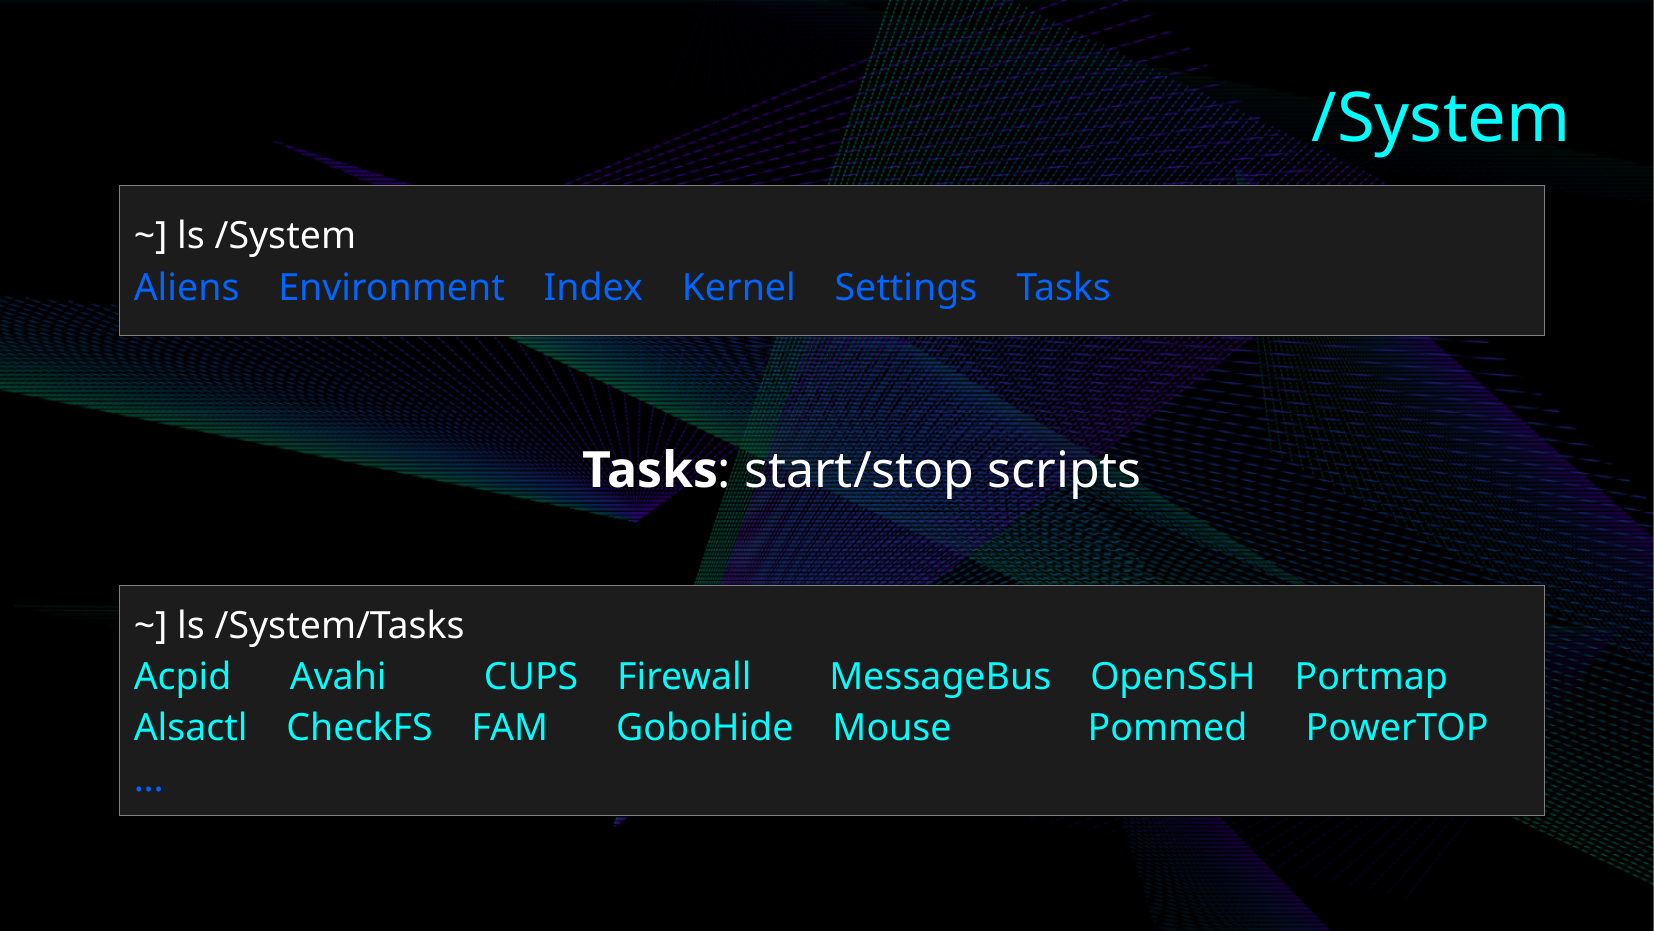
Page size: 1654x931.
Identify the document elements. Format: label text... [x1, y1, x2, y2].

text_box ~] ls /System/Tasks Acpid Avahi CUPS Firewall MessageBus OpenSSH Portmap Alsactl CheckFS FAM GoboHide Mouse Pommed PowerTOP ... [119, 651, 1545, 816]
list Tasks: start/stop scripts [82, 253, 1571, 651]
picture [0, 0, 1654, 931]
text_box ~] ls /System Aliens Environment Index Kernel Settings Tasks [119, 185, 1545, 253]
title /System [82, 37, 1571, 193]
